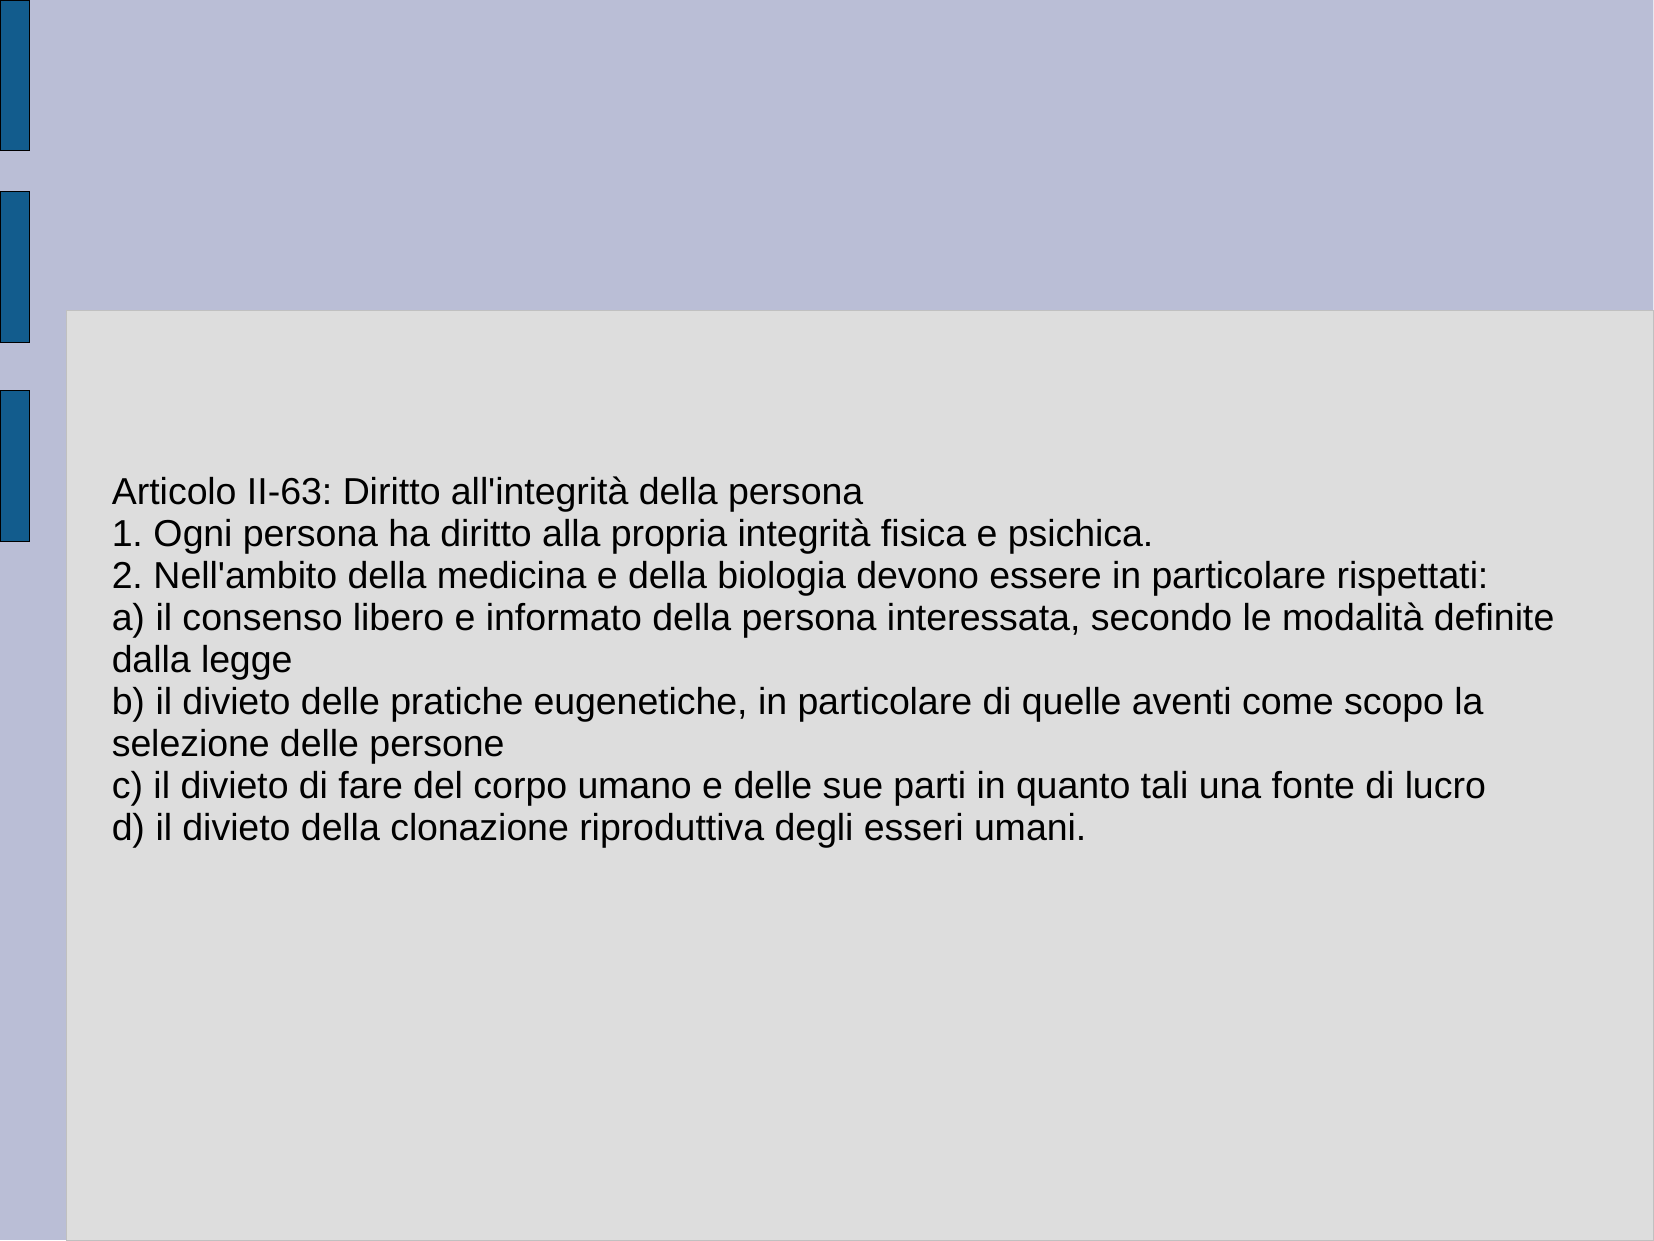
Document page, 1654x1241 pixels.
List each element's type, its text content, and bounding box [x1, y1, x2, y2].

text_box Articolo II-63: Diritto all'integrità della persona 1. Ogni persona ha diritto alla propria integrità fisica e psichica. 2. Nell'ambito della medicina e della biologia devono essere in particolare rispettati: a) il consenso libero e informato della persona interessata, secondo le modalità definite dalla legge b) il divieto delle pratiche eugenetiche, in particolare di quelle aventi come scopo la selezione delle persone c) il divieto di fare del corpo umano e delle sue parti in quanto tali una fonte di lucro d) il divieto della clonazione riproduttiva degli esseri umani. [97, 463, 1570, 857]
